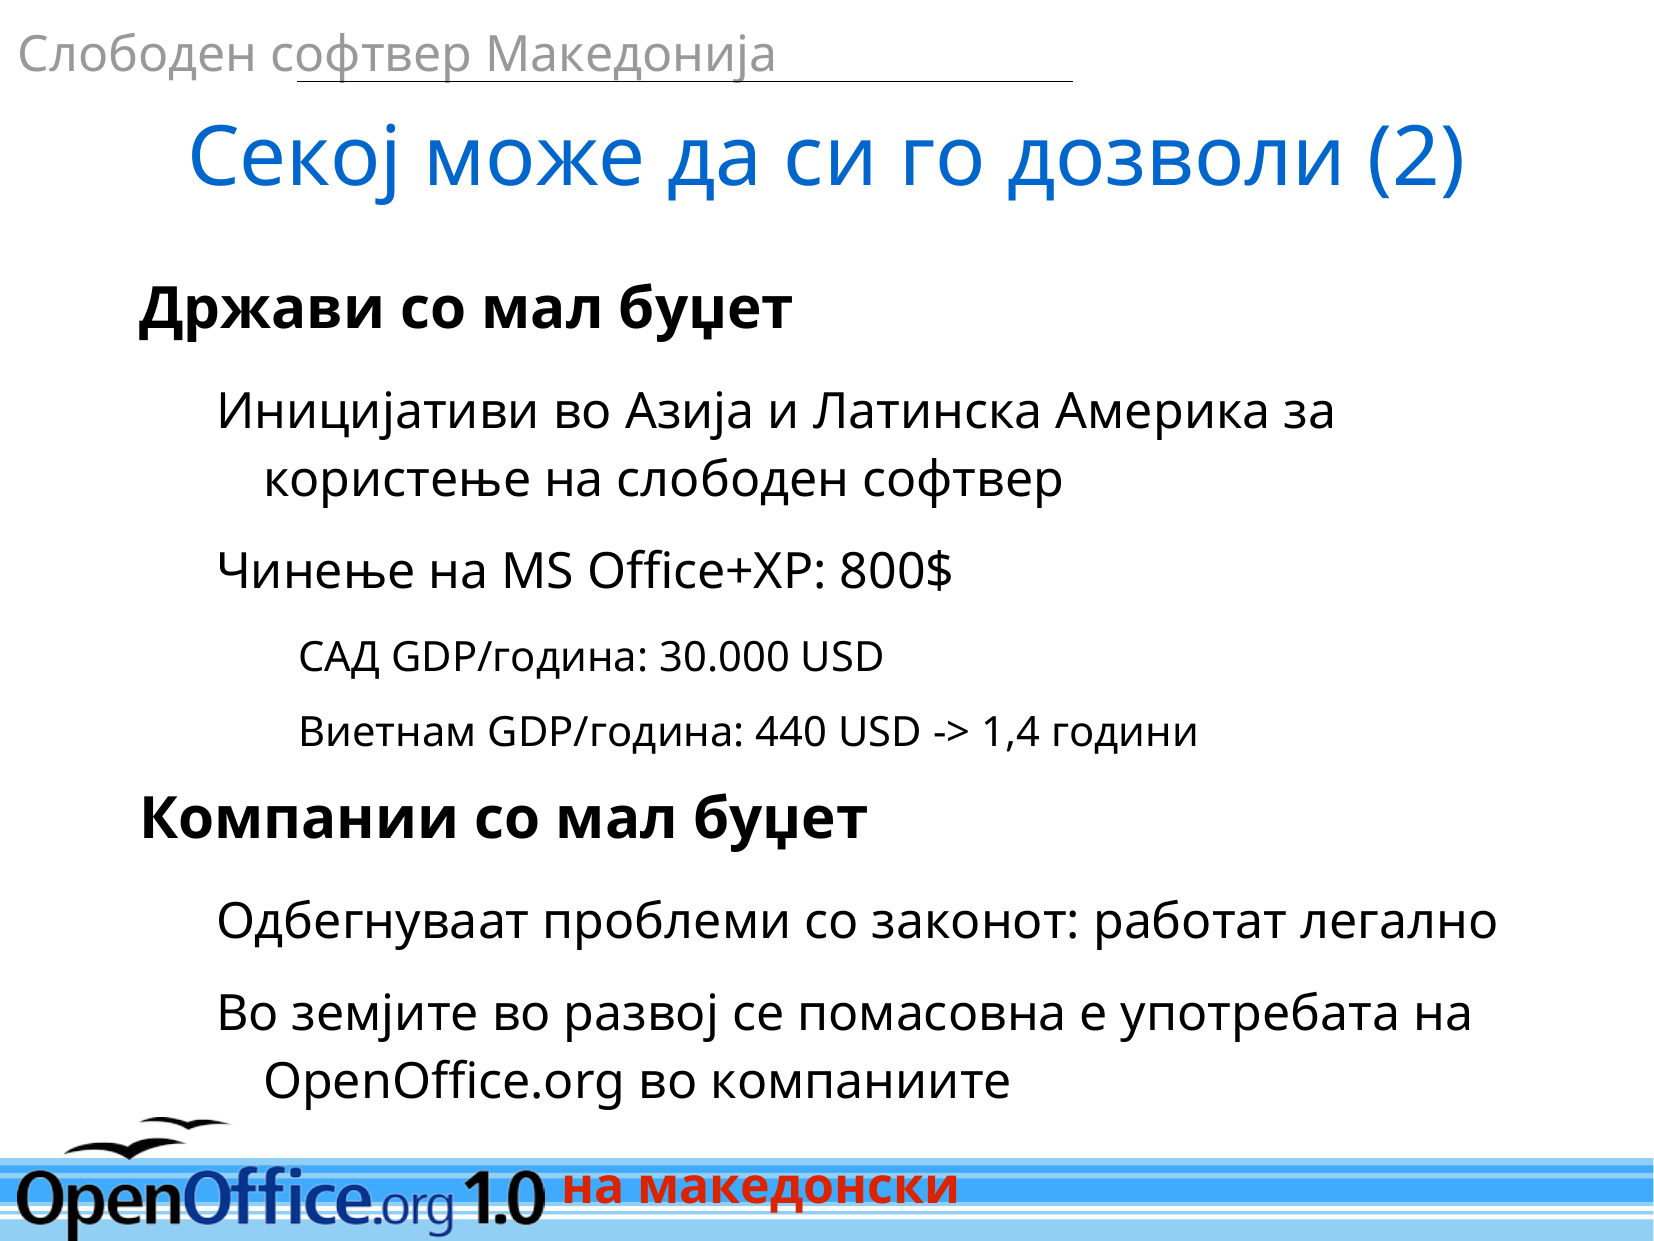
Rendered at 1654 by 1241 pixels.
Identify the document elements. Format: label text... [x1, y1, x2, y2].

picture [0, 1117, 1654, 1241]
list Држави со мал буџет Иницијативи во Азија и Латинска Америка за користење на слободен софтвер Чинење на MS Office+XP: 800$ САД GDP/година: 30.000 USD Виетнам GDP/година: 440 USD -> 1,4 години Компании со мал буџет Одбегнуваат проблеми со законот: работат легално Во земјите во развој се помасовна е употребата на OpenOffice.org во компаниите [121, 266, 1534, 1127]
title Секој може да си го дозволи (2) [120, 49, 1533, 257]
